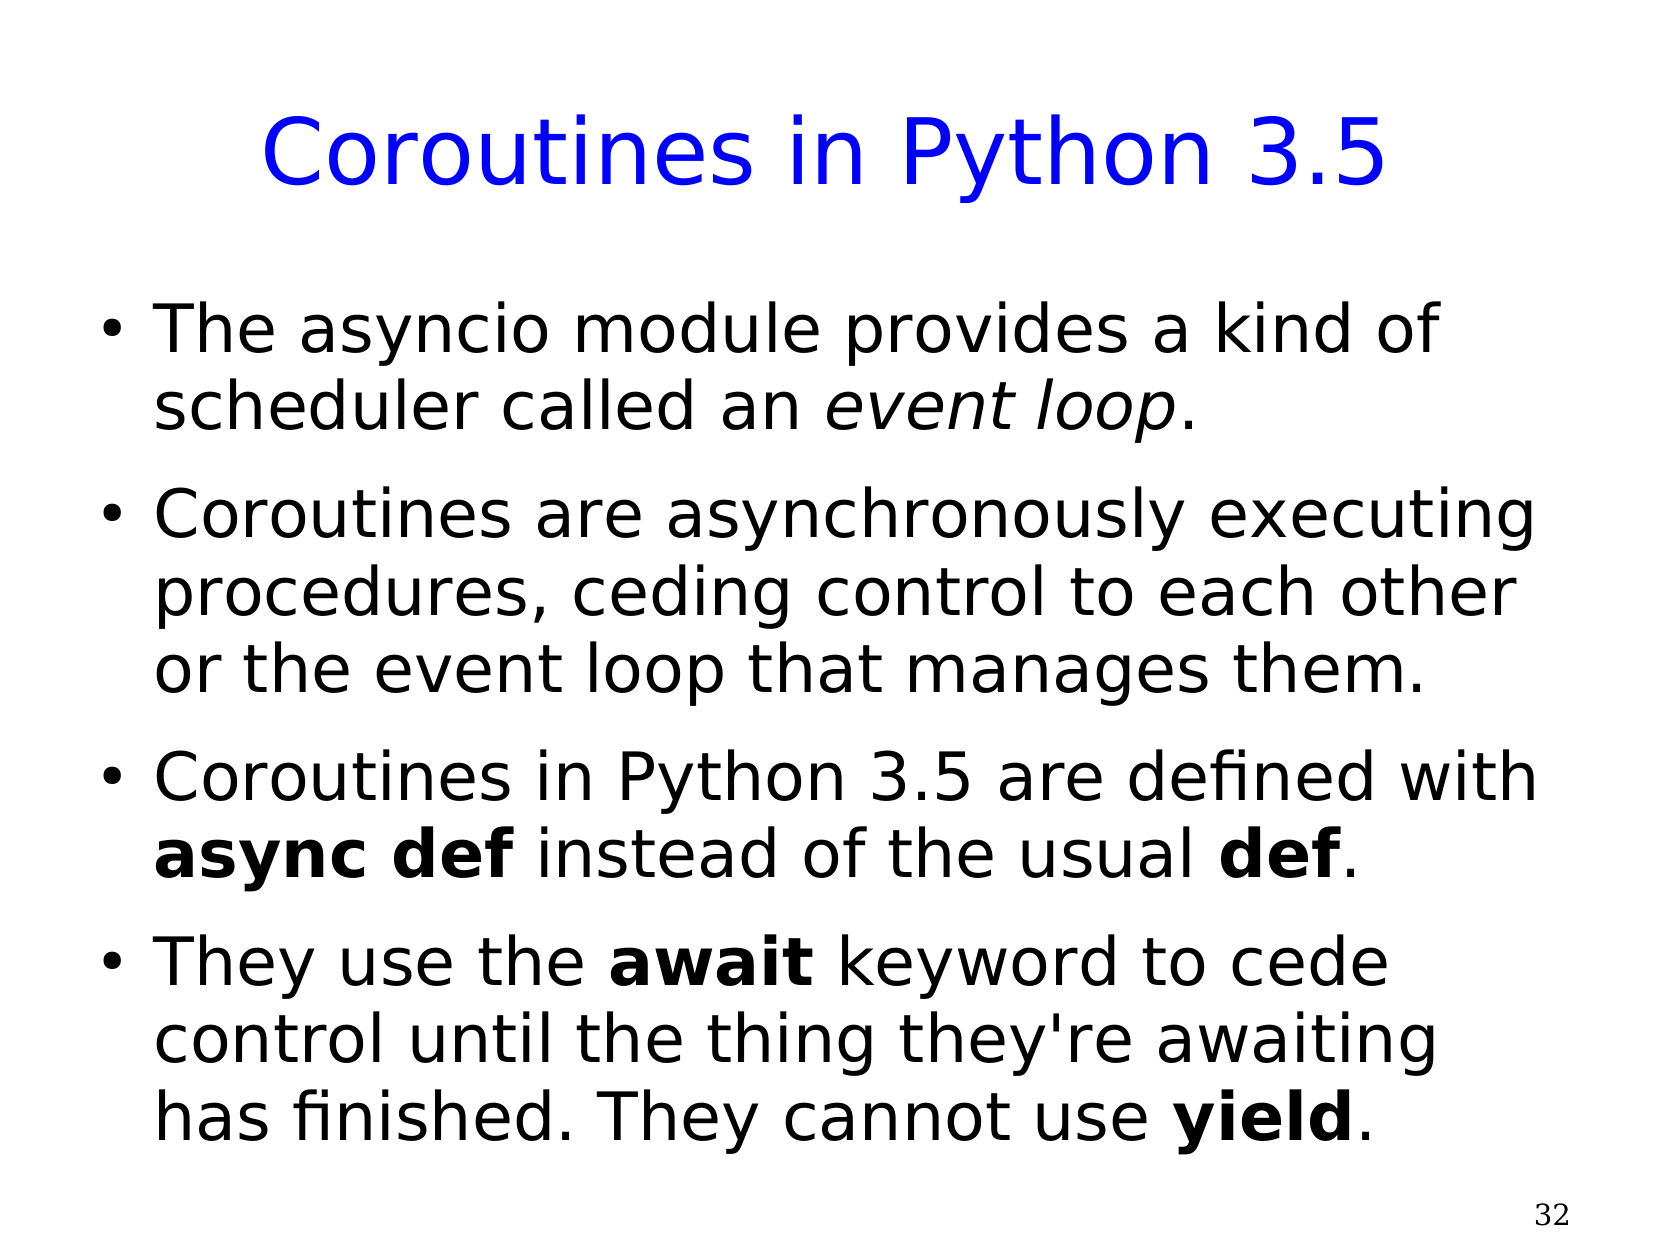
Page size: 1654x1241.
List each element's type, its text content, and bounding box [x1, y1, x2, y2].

title Coroutines in Python 3.5 [82, 49, 1571, 257]
list The asyncio module provides a kind of scheduler called an event loop. Coroutines are asynchronously executing procedures, ceding control to each other or the event loop that manages them. Coroutines in Python 3.5 are defined with async def instead of the usual def. They use the await keyword to cede control until the thing they're awaiting has finished. They cannot use yield. [82, 290, 1571, 1235]
